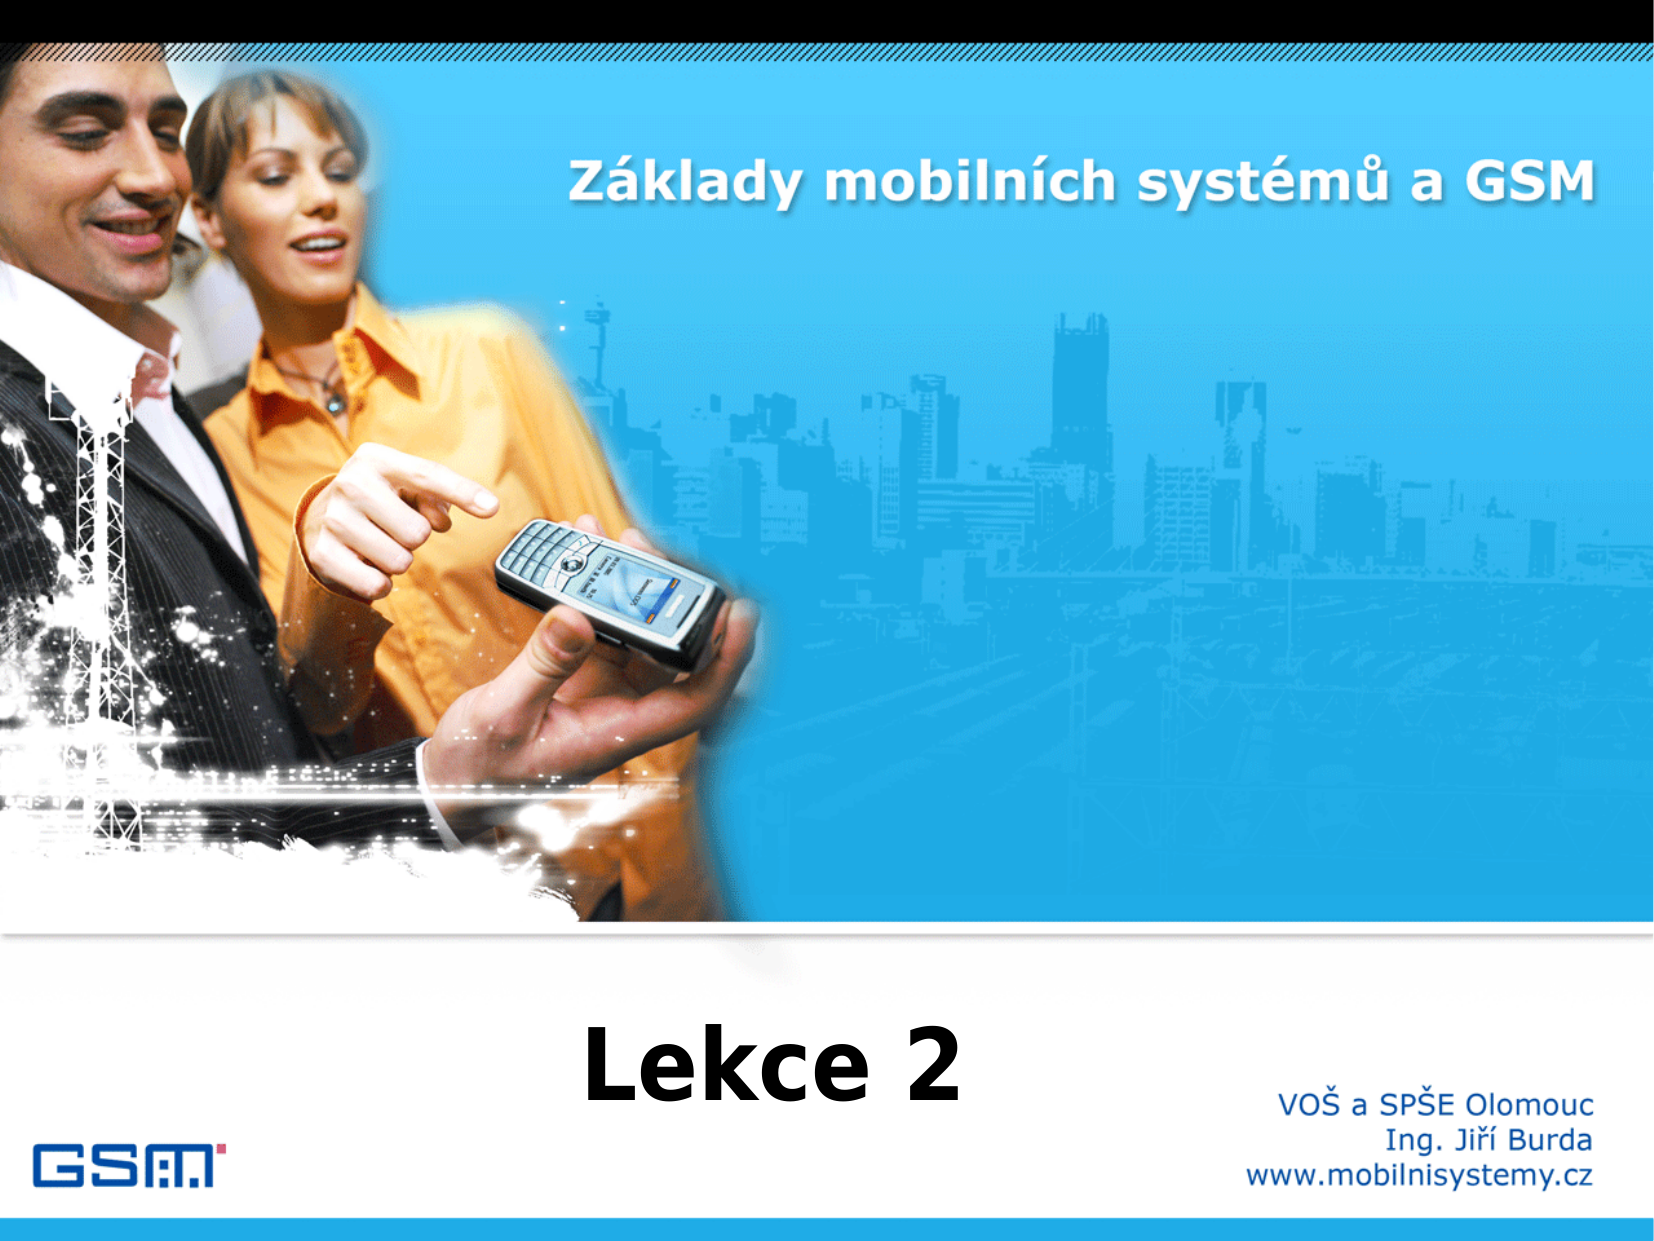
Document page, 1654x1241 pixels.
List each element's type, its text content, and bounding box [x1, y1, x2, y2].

text_box Lekce 2 [565, 1000, 982, 1132]
picture [0, 0, 1654, 1241]
